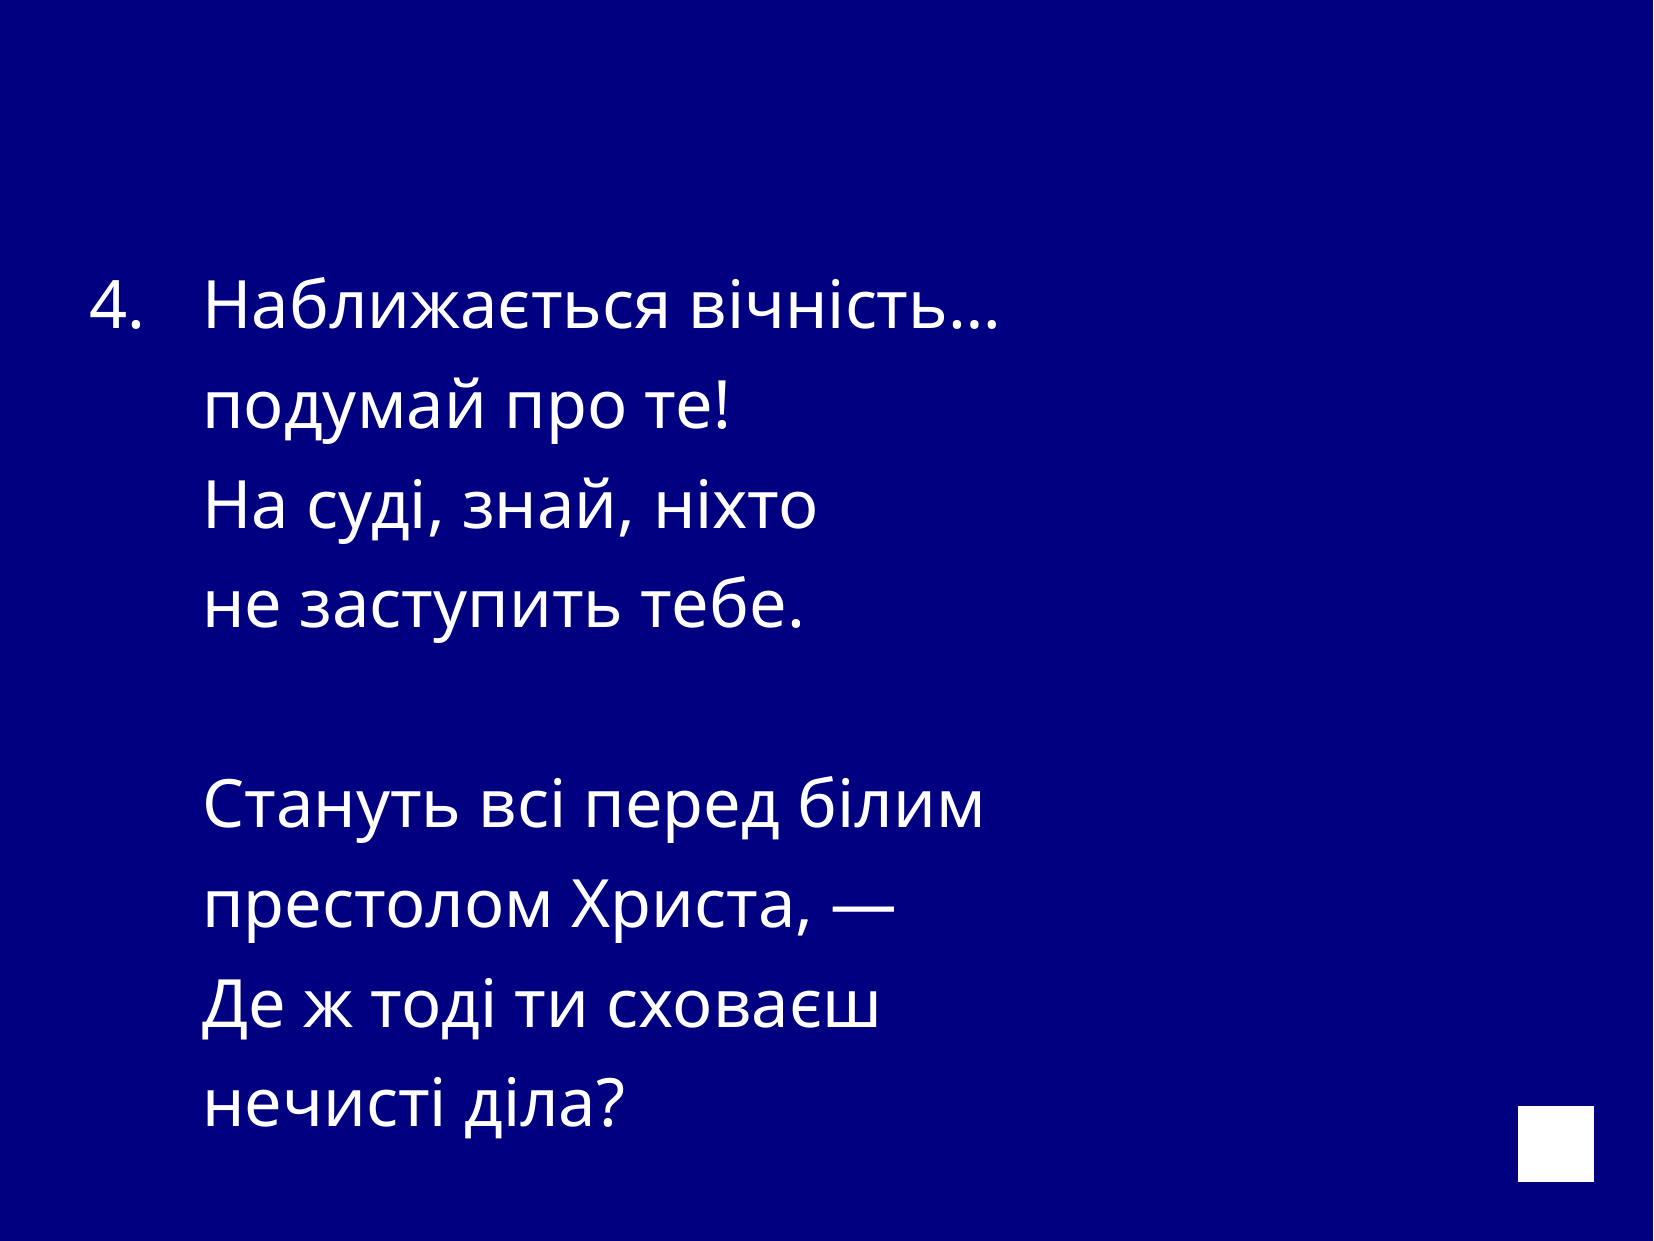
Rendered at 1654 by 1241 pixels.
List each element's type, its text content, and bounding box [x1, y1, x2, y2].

text_box 4. Наближається вічність… подумай про те! На суді, знай, ніхто не заступить тебе. Стануть всі перед білим престолом Христа, ― Де ж тоді ти сховаєш нечисті діла? [75, 150, 1576, 1163]
text_box [1518, 1106, 1594, 1182]
